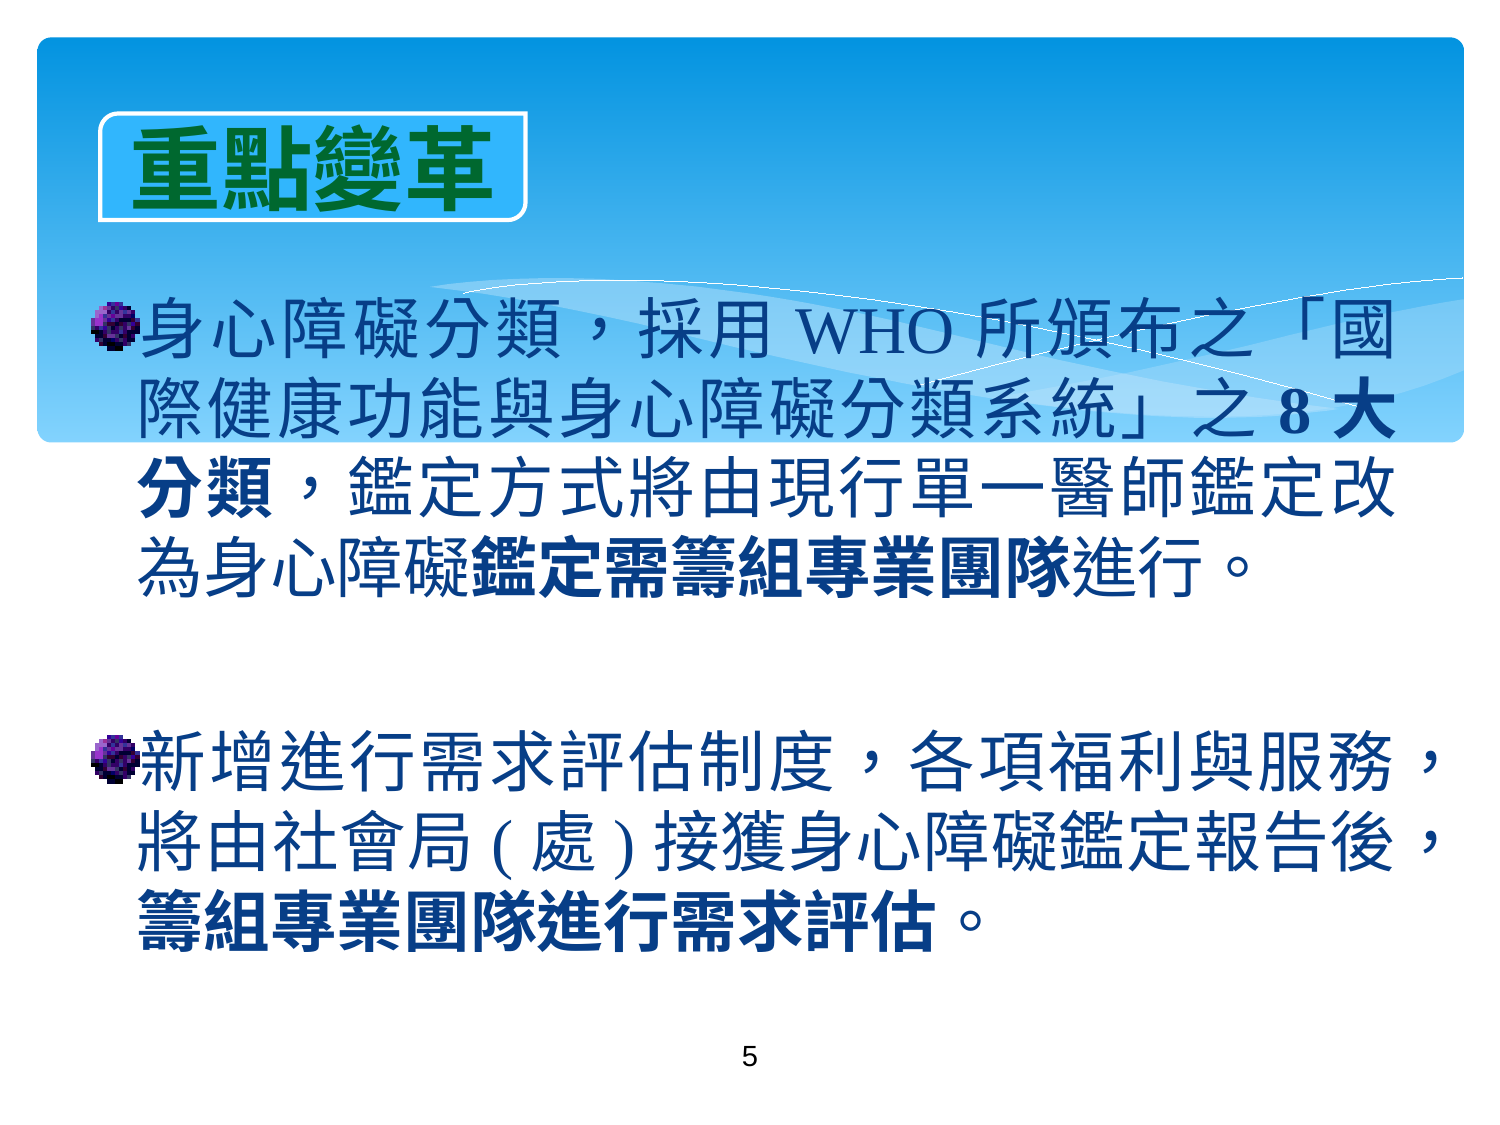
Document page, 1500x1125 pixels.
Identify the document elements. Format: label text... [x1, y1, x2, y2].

text_box 重點變革 [100, 113, 526, 221]
list 身心障礙分類，採用WHO所頒布之「國際健康功能與身心障礙分類系統」之8大分類，鑑定方式將由現行單一醫師鑑定改為身心障礙鑑定需籌組專業團隊進行。 新增進行需求評估制度，各項福利與服務，將由社會局(處)接獲身心障礙鑑定報告後，籌組專業團隊進行需求評估。 [76, 278, 1413, 693]
text_box <編號> [654, 1025, 846, 1086]
picture [91, 735, 140, 784]
